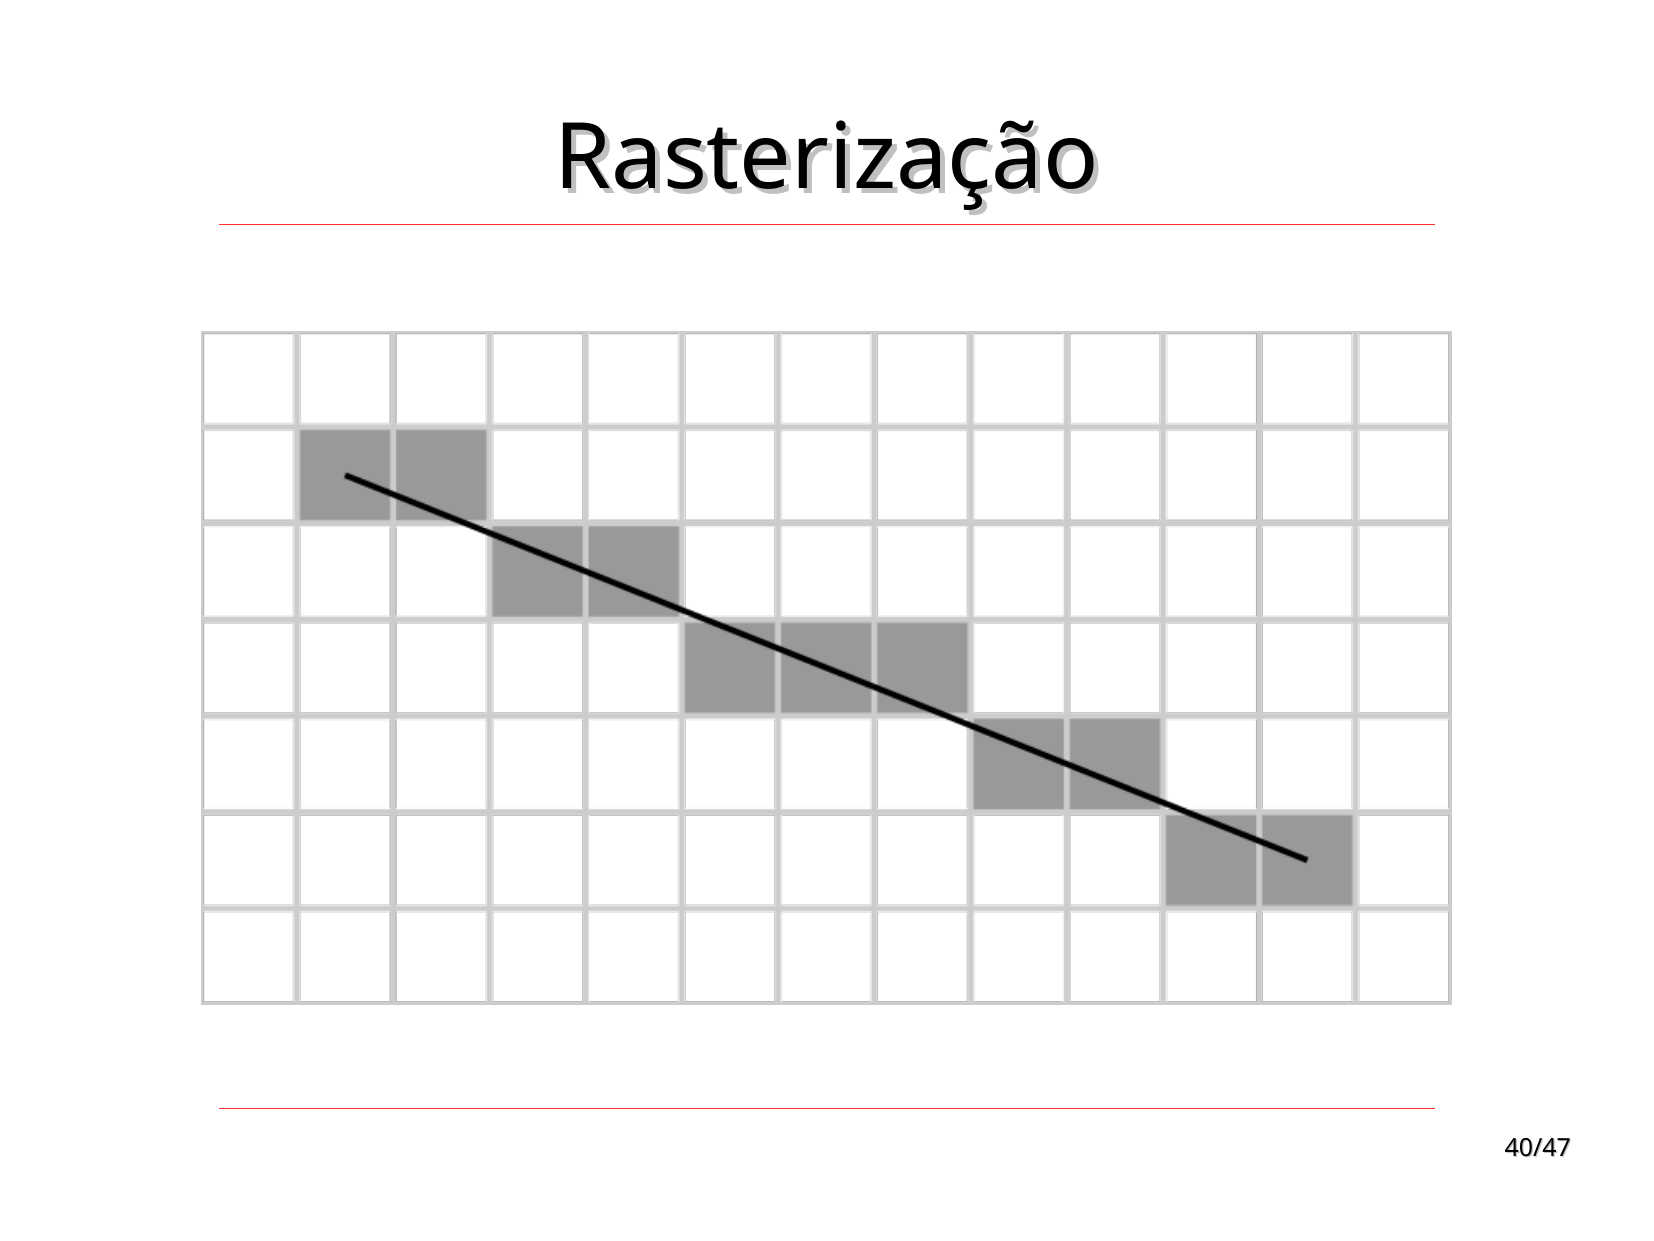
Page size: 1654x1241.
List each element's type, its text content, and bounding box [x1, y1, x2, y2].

title Rasterização [82, 49, 1571, 257]
picture [201, 331, 1452, 1005]
